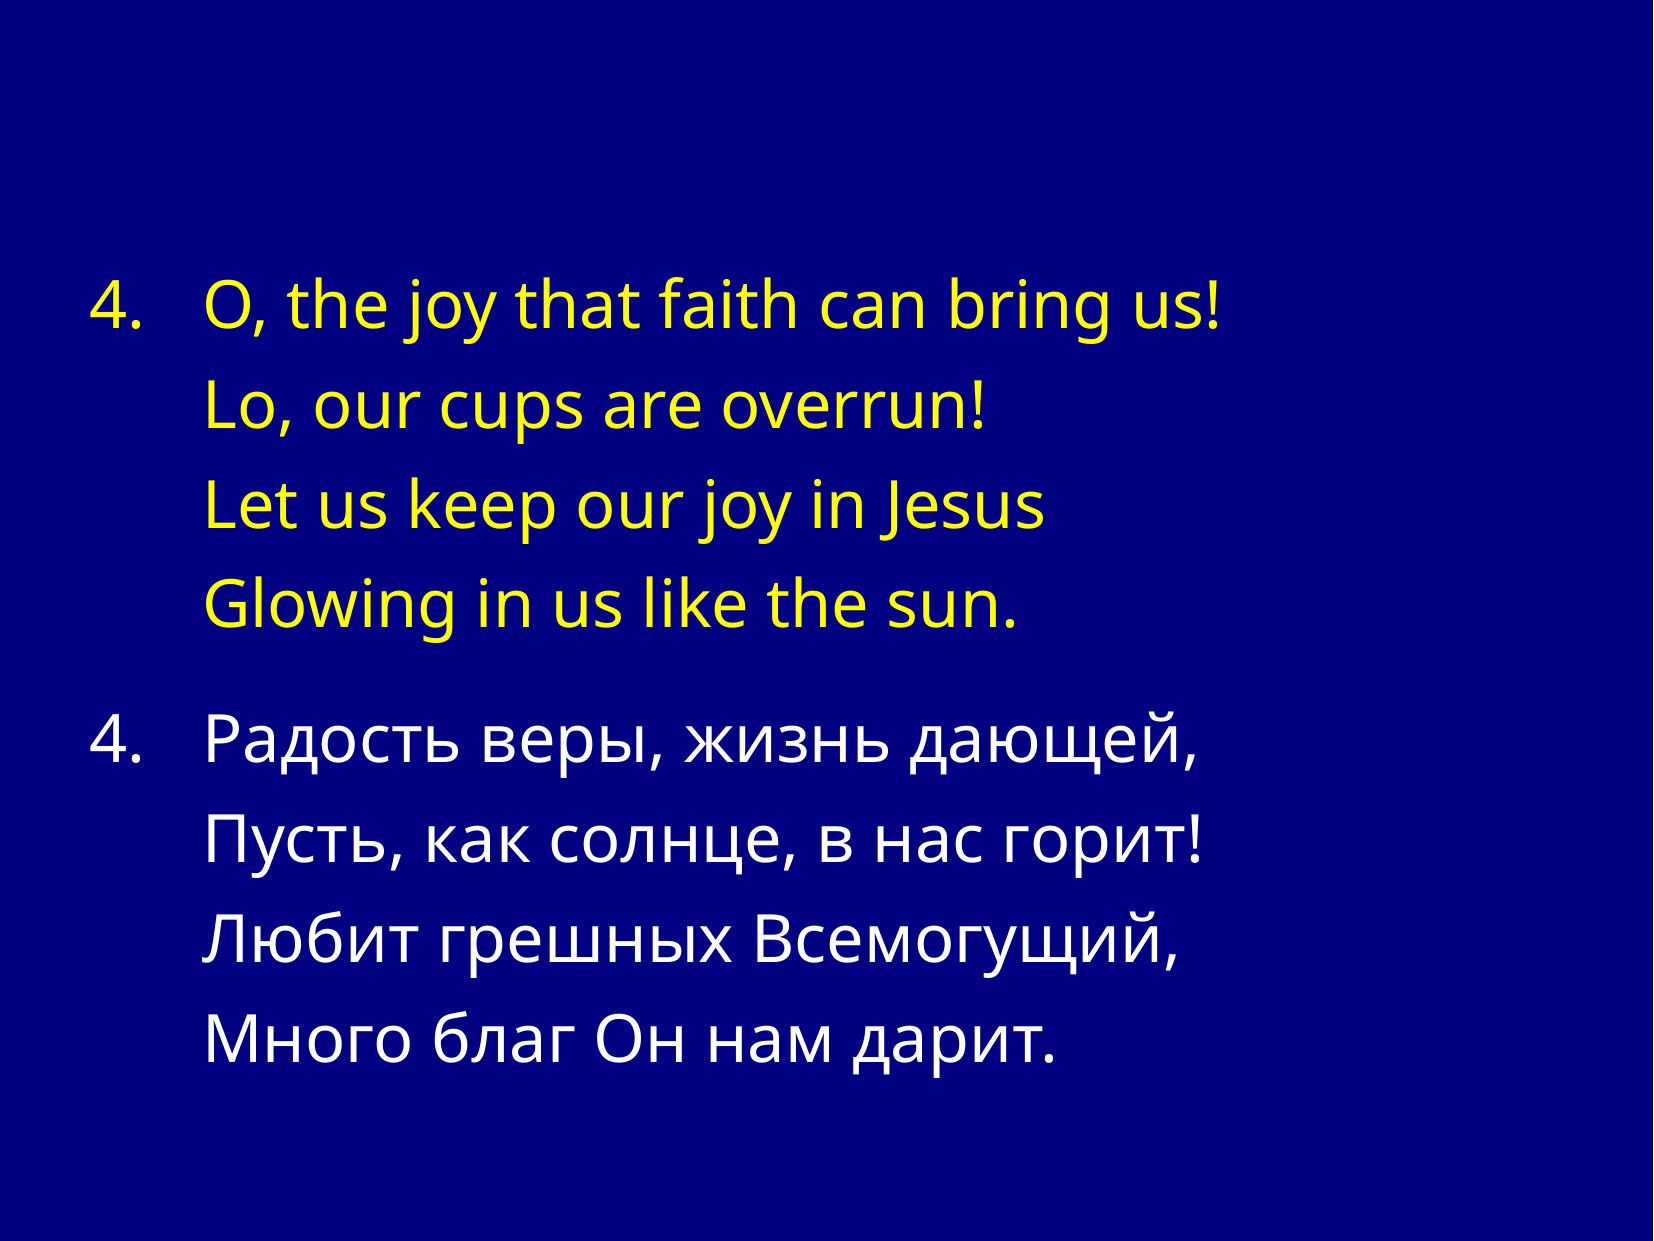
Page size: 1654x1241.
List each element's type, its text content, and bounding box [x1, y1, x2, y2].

text_box 4. Радость веры, жизнь дающей, Пусть, как солнце, в нас горит! Любит грешных Всемогущий, Много благ Он нам дарит. [75, 675, 1576, 1163]
text_box 4. O, the joy that faith can bring us! Lo, our cups are overrun! Let us keep our joy in Jesus Glowing in us like the sun. [75, 150, 1576, 638]
